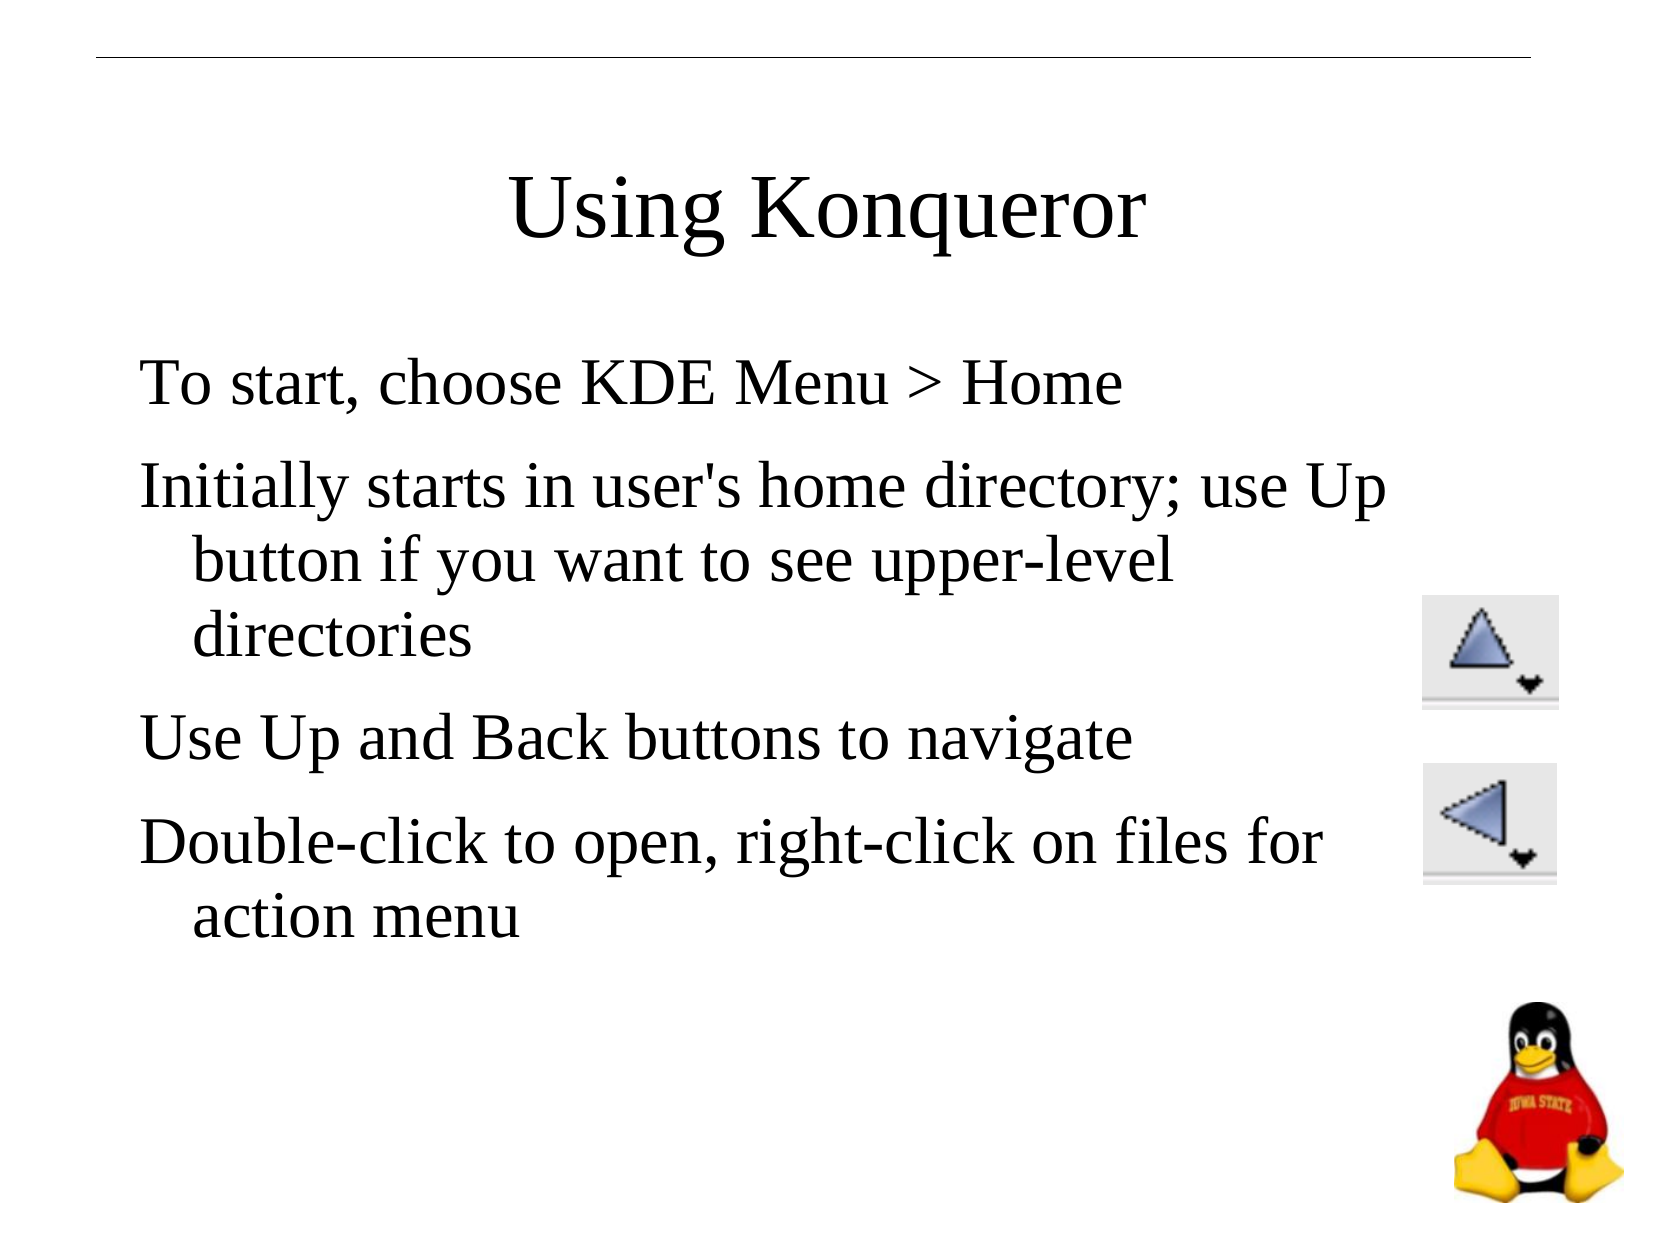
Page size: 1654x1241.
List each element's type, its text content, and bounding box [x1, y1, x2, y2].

picture [1423, 763, 1557, 885]
title Using Konqueror [121, 102, 1534, 310]
picture [1422, 595, 1559, 710]
picture [1454, 1002, 1624, 1203]
list To start, choose KDE Menu > Home Initially starts in user's home directory; use Up button if you want to see upper-level directories Use Up and Back buttons to navigate Double-click to open, right-click on files for action menu [121, 344, 1393, 1174]
